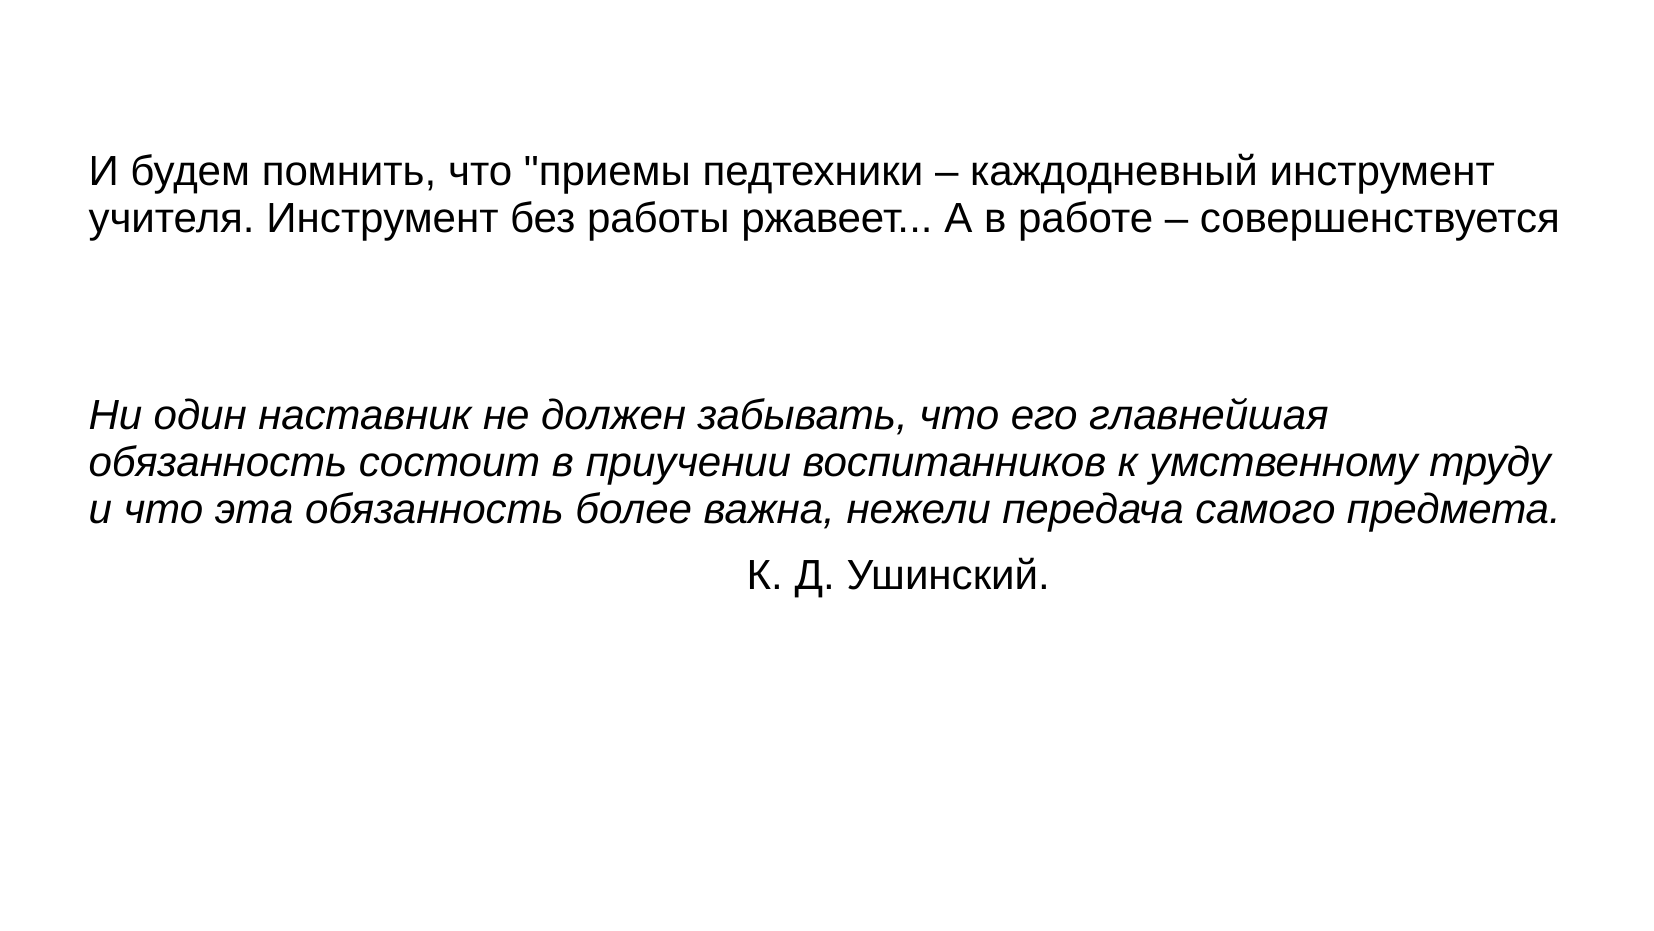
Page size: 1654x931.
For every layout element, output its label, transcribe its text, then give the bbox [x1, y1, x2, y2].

list И будем помнить, что "приемы педтехники – каждодневный инструмент учителя. Инструмент без работы ржавеет... А в работе – совершенствуется Ни один наставник не должен забывать, что его главнейшая обязанность состоит в приучении воспитанников к умственному труду и что эта обязанность более важна, нежели передача самого предмета. К. Д. Ушинский. [88, 147, 1577, 688]
